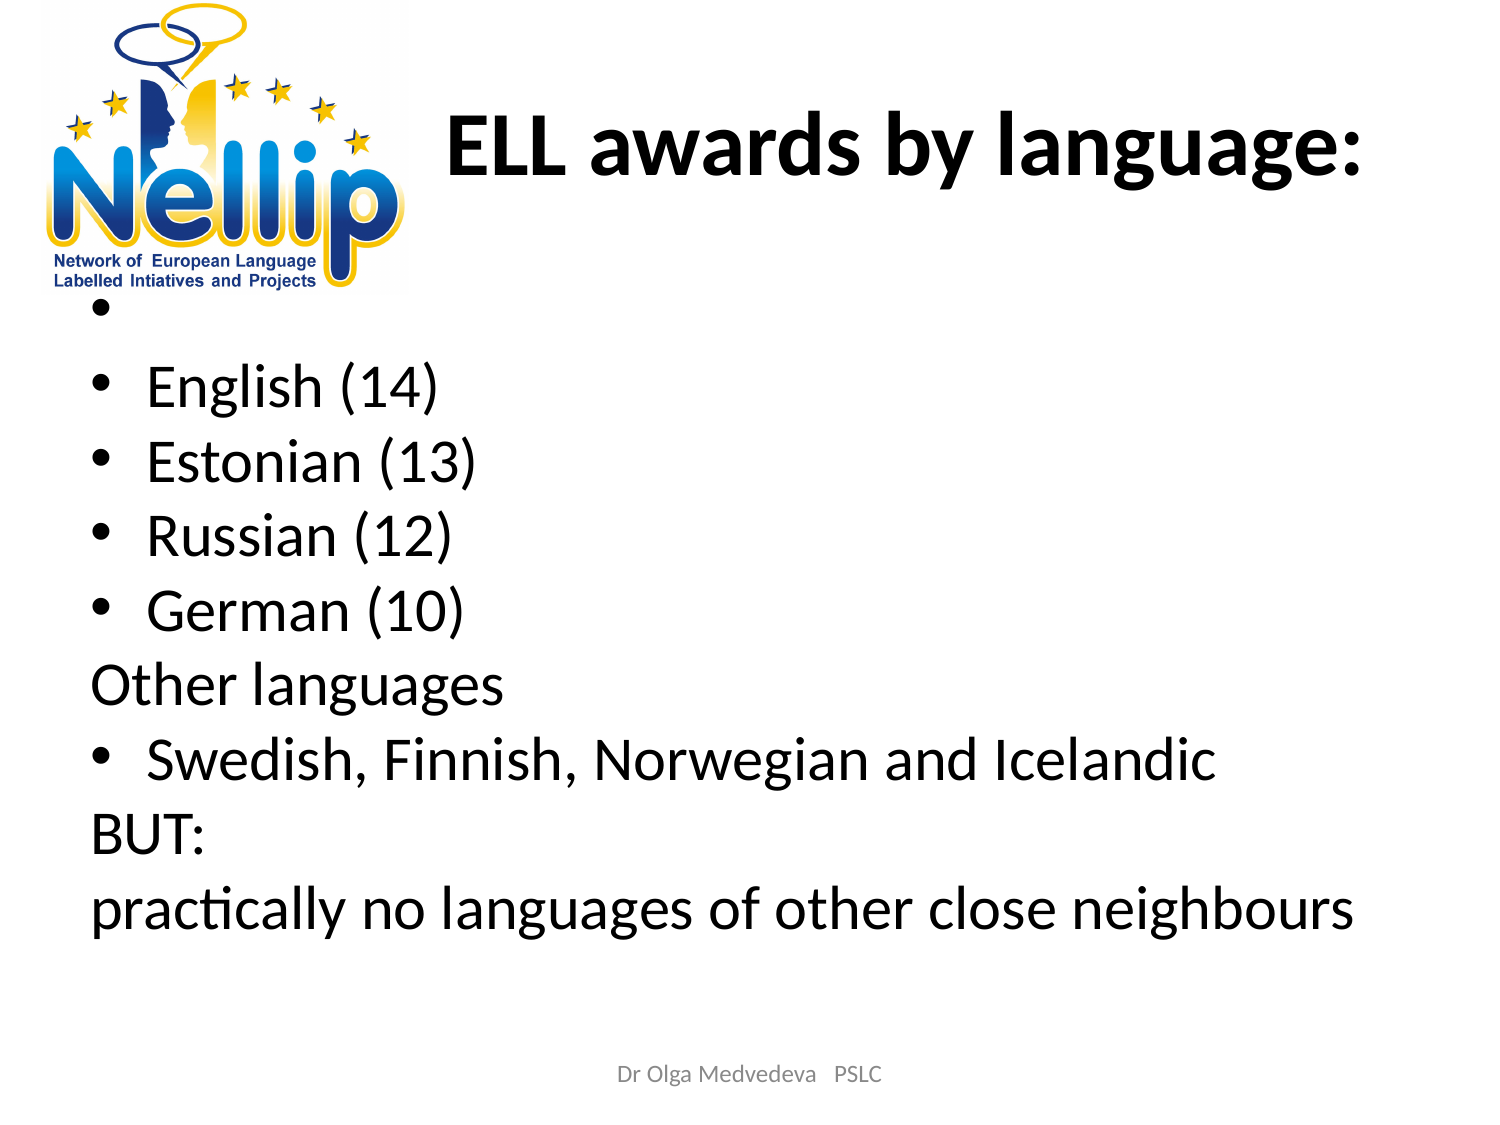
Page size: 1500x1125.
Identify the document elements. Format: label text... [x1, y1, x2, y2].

list English (14) Estonian (13) Russian (12) German (10) Other languages Swedish, Finnish, Norwegian and Icelandic BUT: practically no languages of other close neighbours [75, 262, 1426, 1005]
picture [41, 0, 409, 295]
title ELL awards by language: [409, 45, 1426, 233]
text_box Dr Olga Medvedeva PSLC [512, 1042, 988, 1103]
